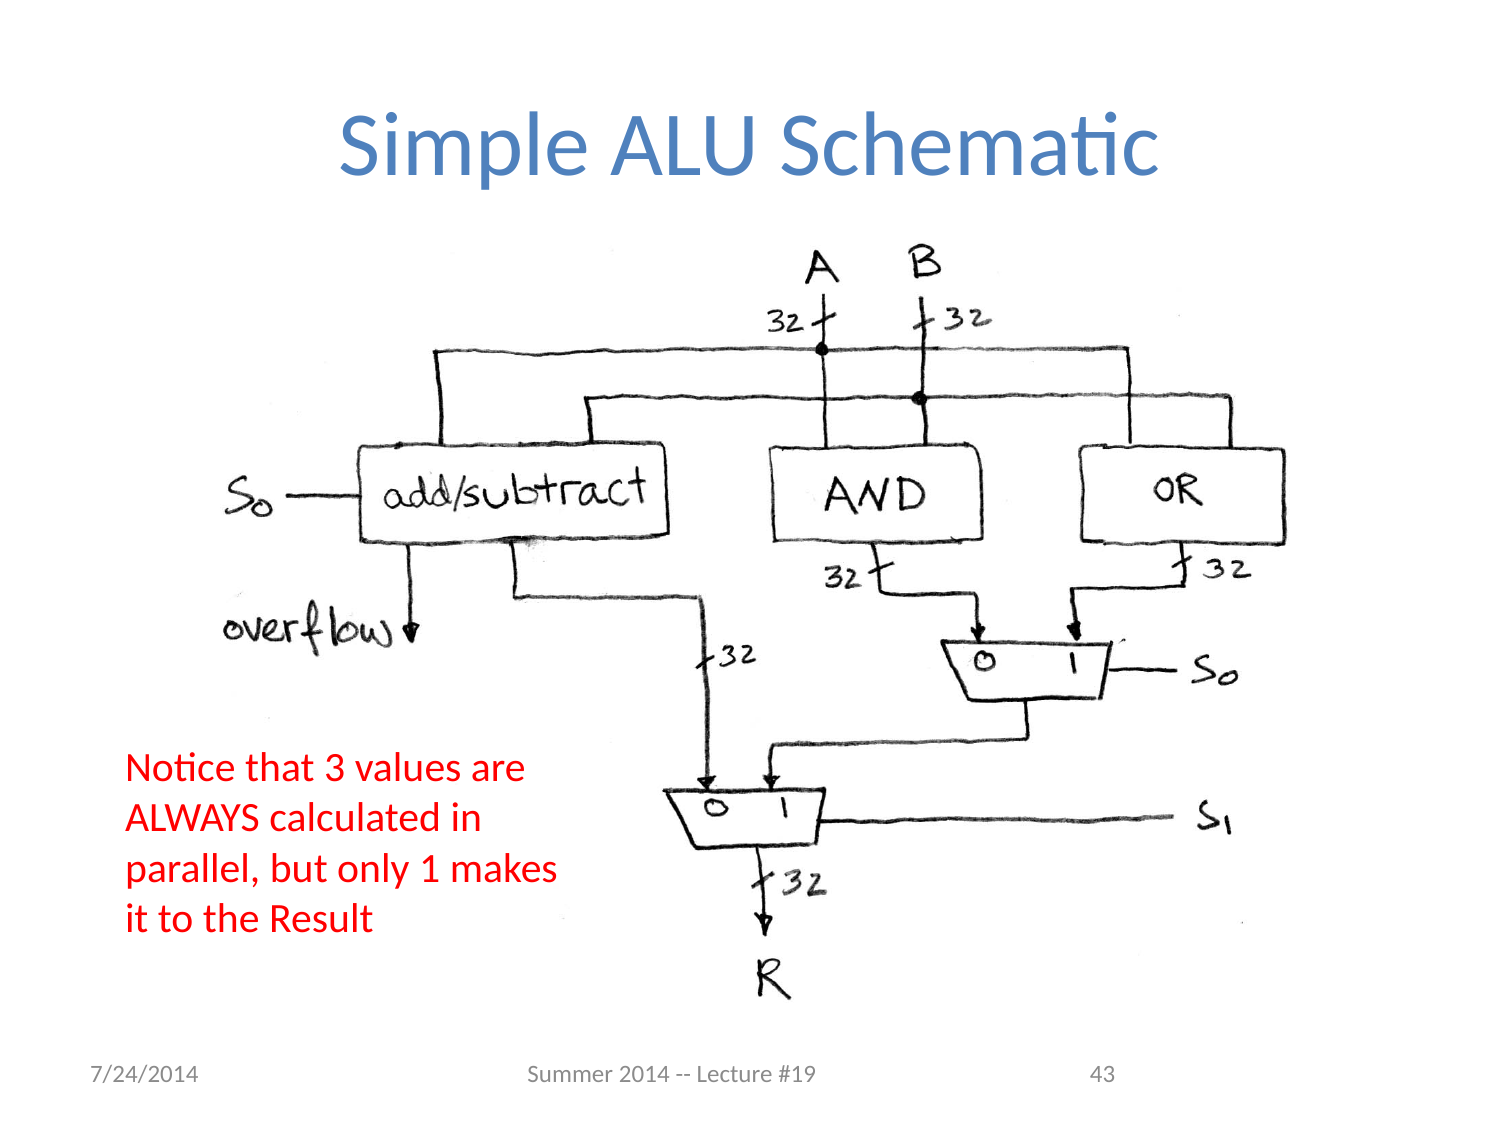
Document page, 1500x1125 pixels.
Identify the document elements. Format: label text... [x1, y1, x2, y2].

footer Summer 2014 -- Lecture #19 [512, 1042, 988, 1103]
text_box Notice that 3 values are ALWAYS calculated in parallel, but only 1 makes it to the Result [110, 732, 599, 948]
picture [209, 239, 1290, 1006]
slide_number 7/24/2014 [75, 1042, 425, 1103]
title Simple ALU Schematic [75, 45, 1425, 233]
slide_number <number> [1074, 1042, 1425, 1103]
